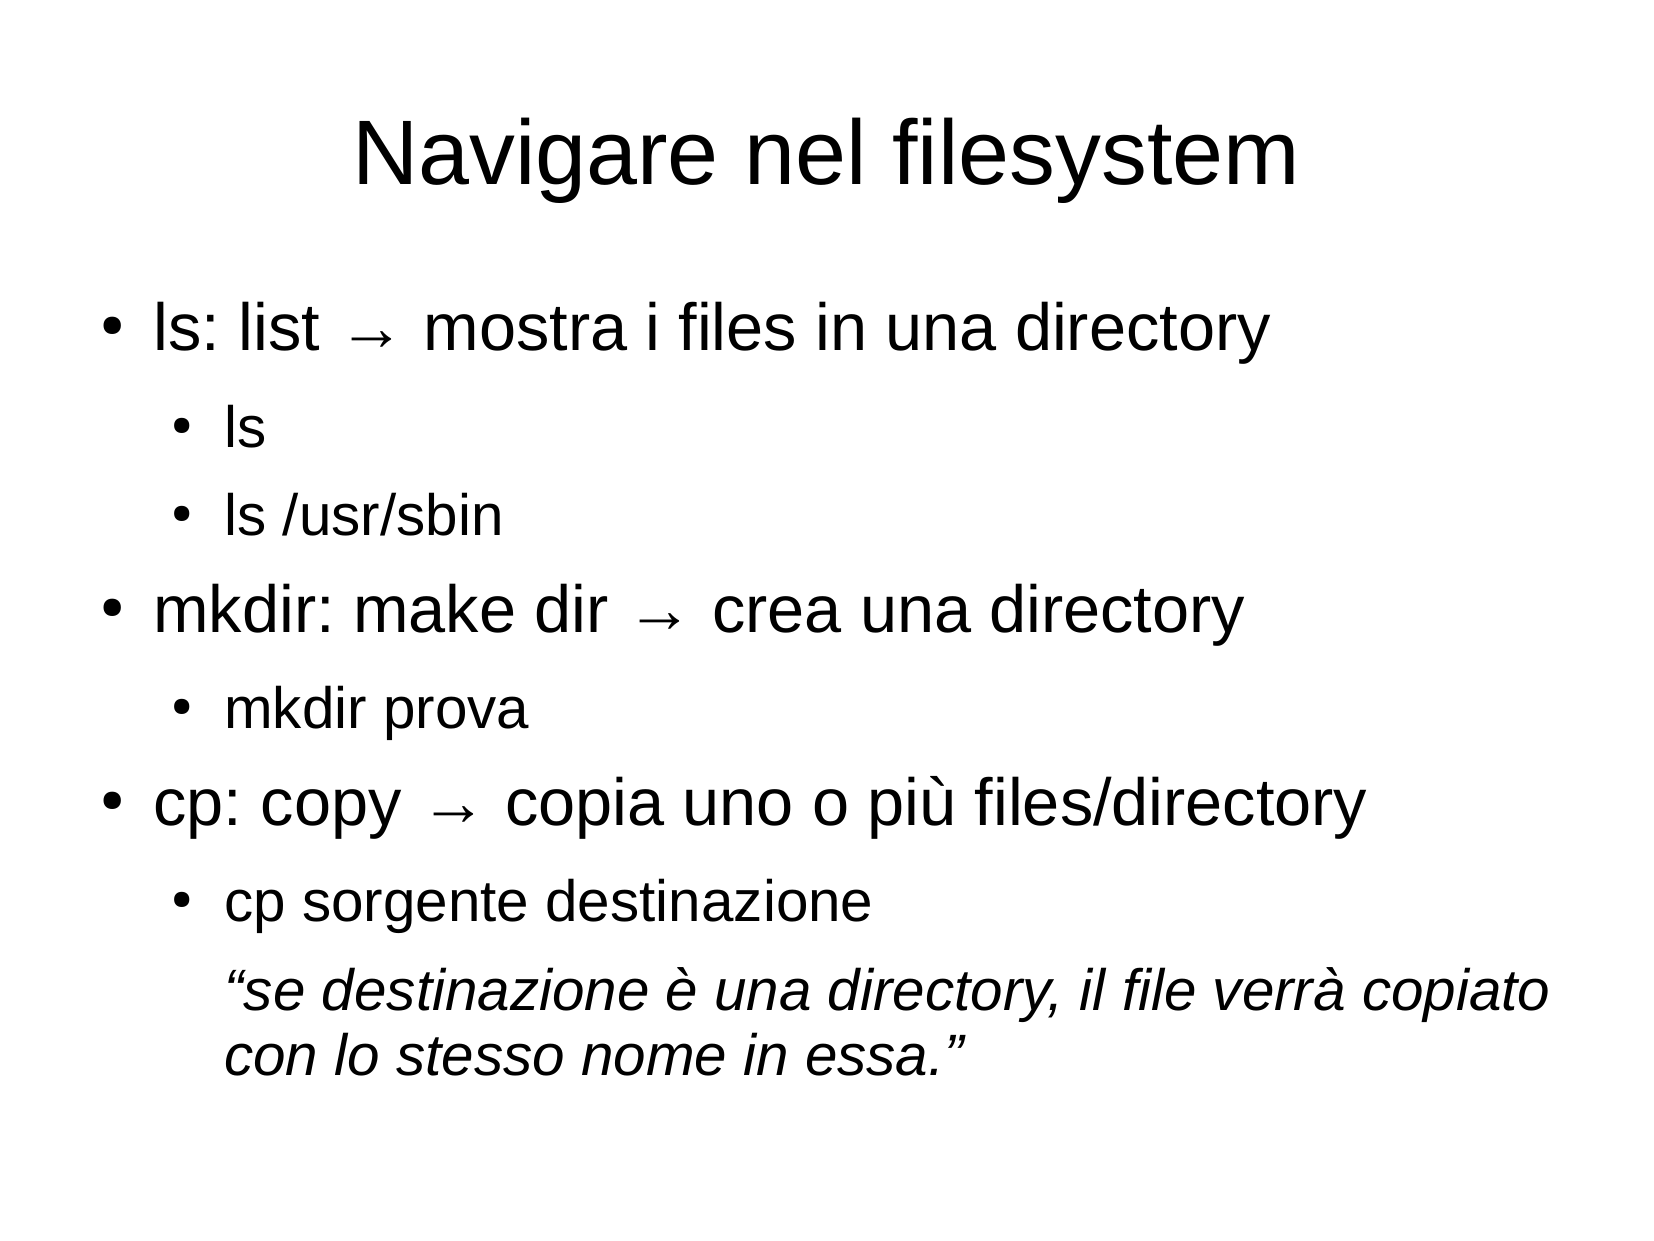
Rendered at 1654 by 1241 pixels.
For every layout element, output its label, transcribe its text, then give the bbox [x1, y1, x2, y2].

title Navigare nel filesystem [82, 49, 1571, 257]
list ls: list → mostra i files in una directory ls ls /usr/sbin mkdir: make dir → crea una directory mkdir prova cp: copy → copia uno o più files/directory cp sorgente destinazione “se destinazione è una directory, il file verrà copiato con lo stesso nome in essa.” [82, 290, 1571, 1109]
